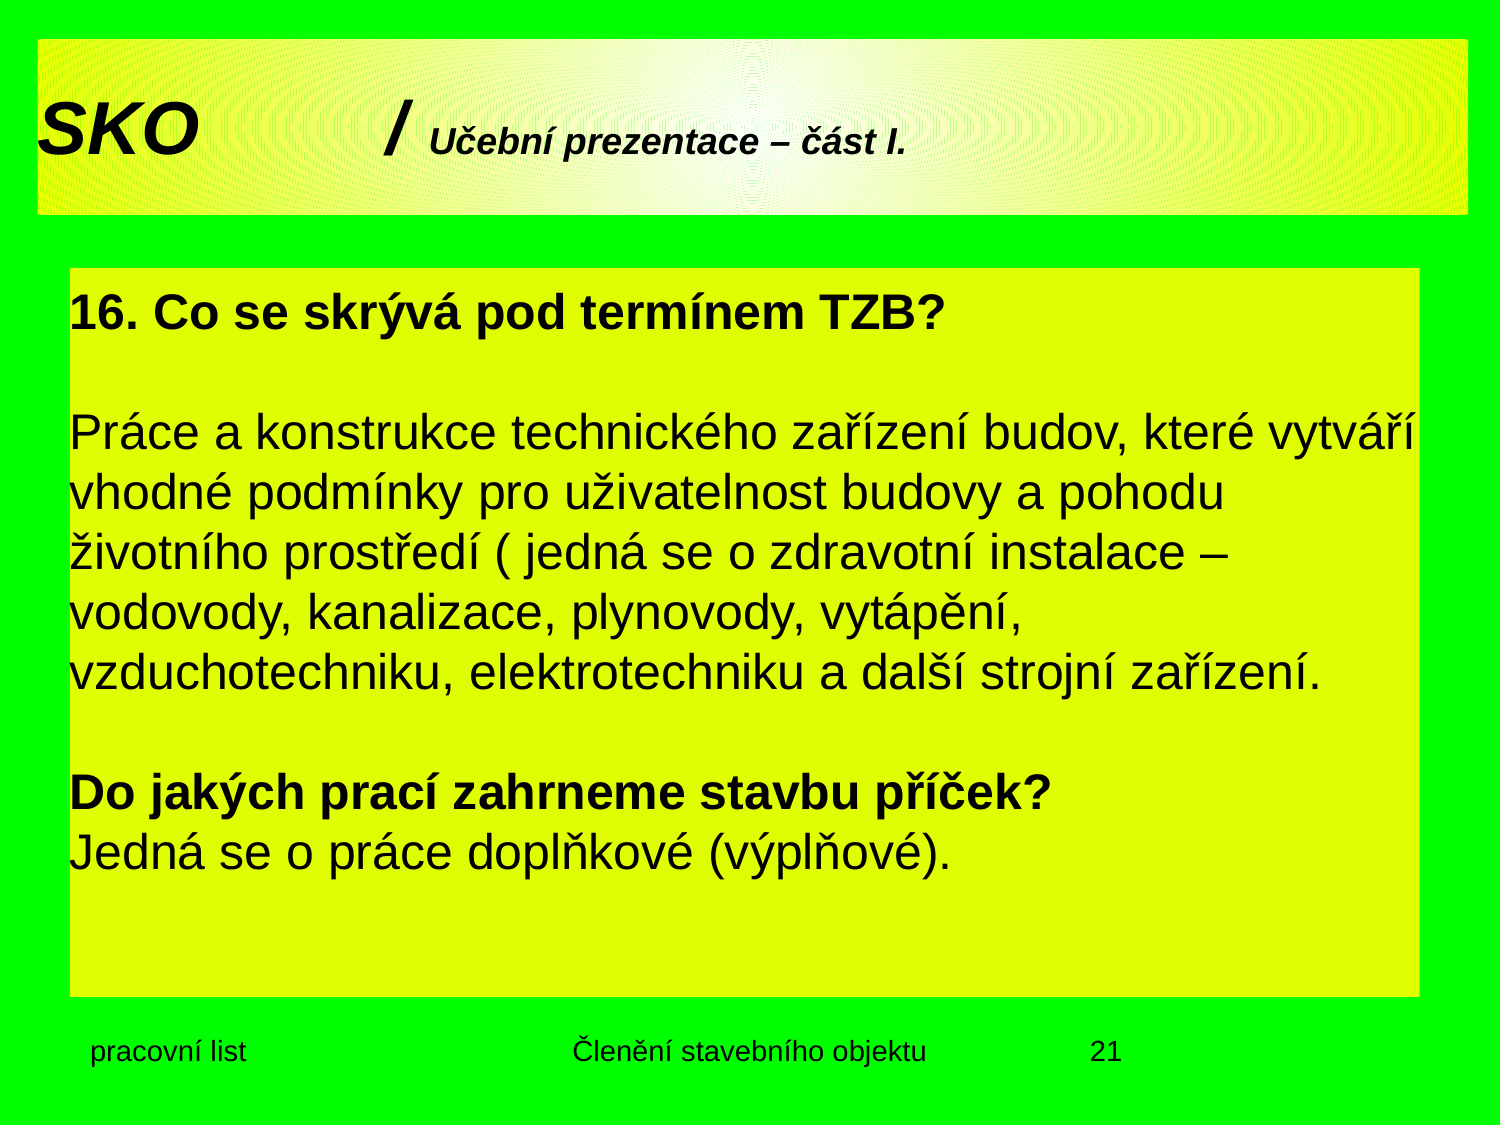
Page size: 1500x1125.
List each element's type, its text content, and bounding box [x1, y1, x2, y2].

text_box SKO / Učební prezentace – část I. [38, 40, 1468, 214]
text_box Členění stavebního objektu [512, 1024, 988, 1103]
text_box pracovní list [75, 1024, 426, 1103]
text_box [1074, 1024, 1426, 1103]
text_box 16. Co se skrývá pod termínem TZB? Práce a konstrukce technického zařízení budov, které vytváří vhodné podmínky pro uživatelnost budovy a pohodu životního prostředí ( jedná se o zdravotní instalace – vodovody, kanalizace, plynovody, vytápění, vzduchotechniku, elektrotechniku a další strojní zařízení. Do jakých prací zahrneme stavbu příček? Jedná se o práce doplňkové (výplňové). [69, 267, 1420, 997]
